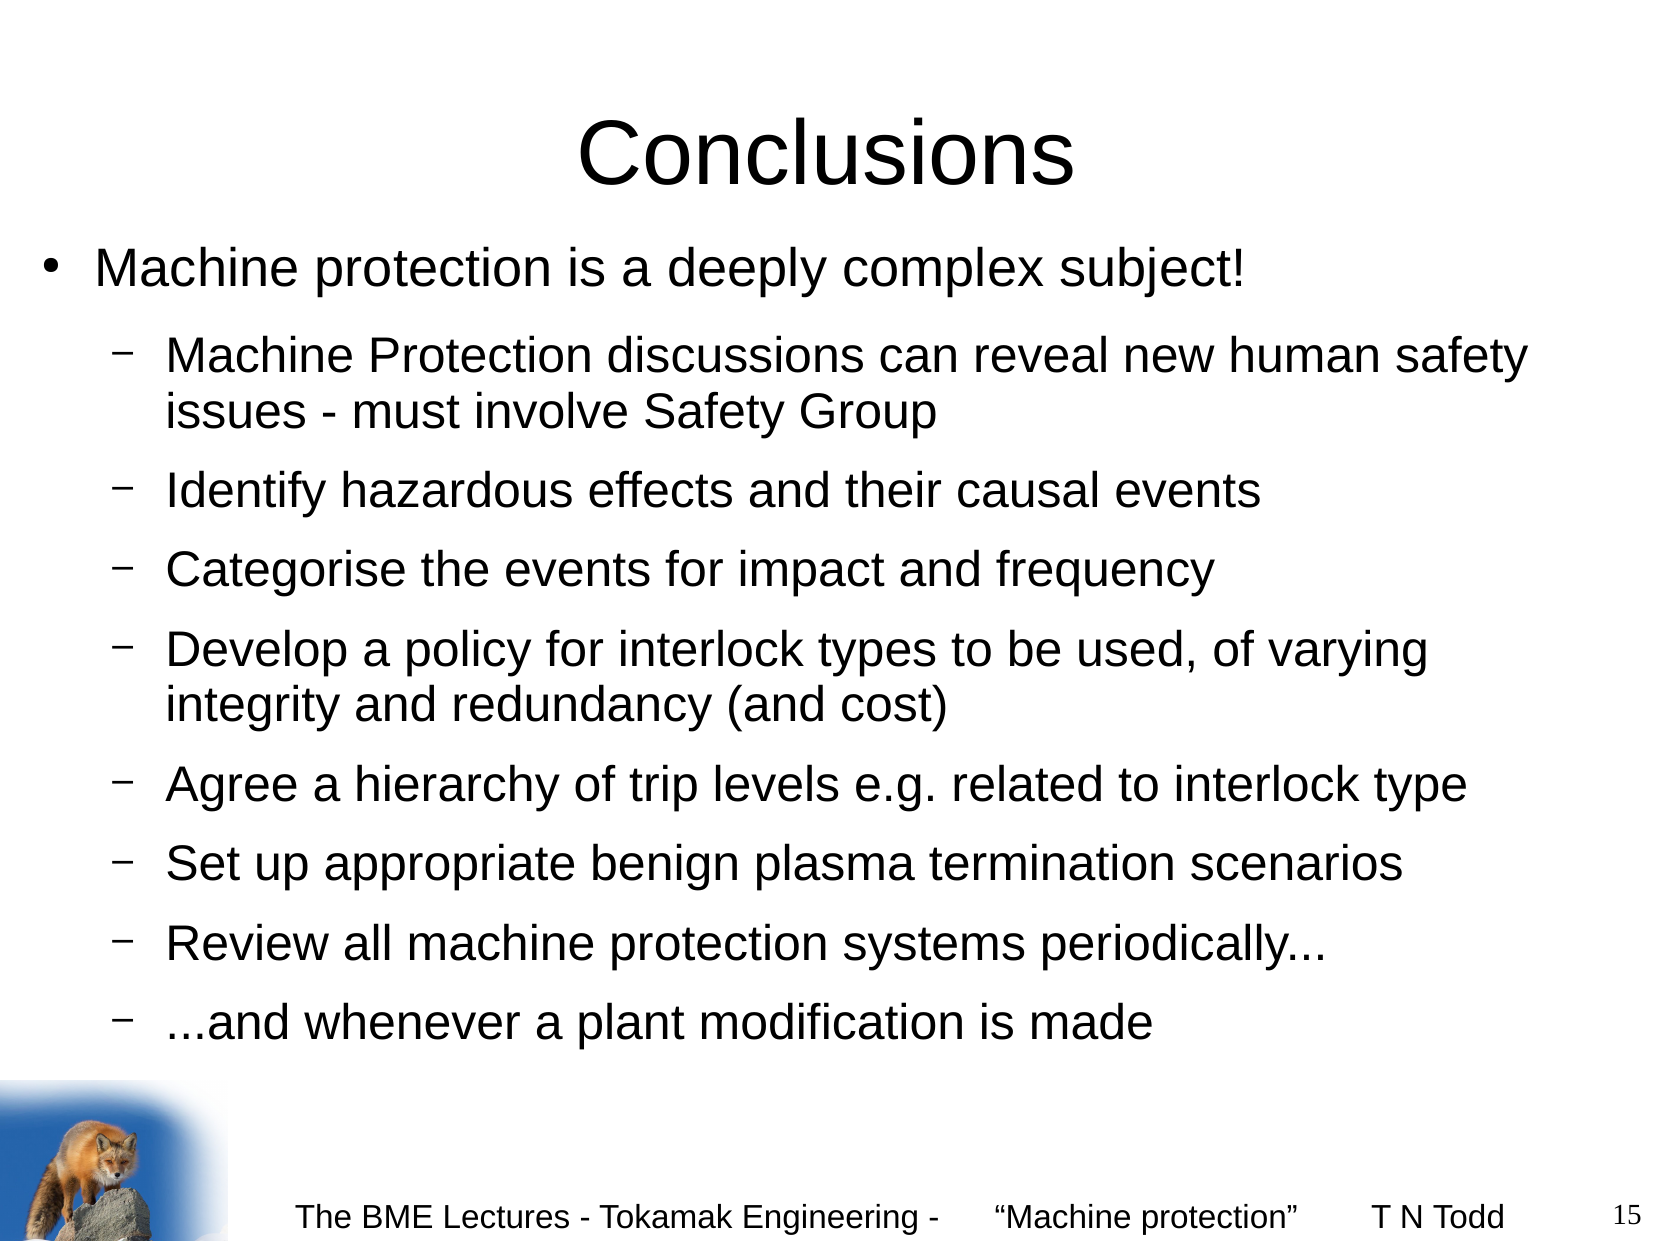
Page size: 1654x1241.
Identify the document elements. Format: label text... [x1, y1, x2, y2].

title Conclusions [82, 49, 1571, 237]
list Machine protection is a deeply complex subject! Machine Protection discussions can reveal new human safety issues - must involve Safety Group Identify hazardous effects and their causal events Categorise the events for impact and frequency Develop a policy for interlock types to be used, of varying integrity and redundancy (and cost) Agree a hierarchy of trip levels e.g. related to interlock type Set up appropriate benign plasma termination scenarios Review all machine protection systems periodically... ...and whenever a plant modification is made [23, 237, 1619, 1056]
picture [0, 1080, 228, 1241]
